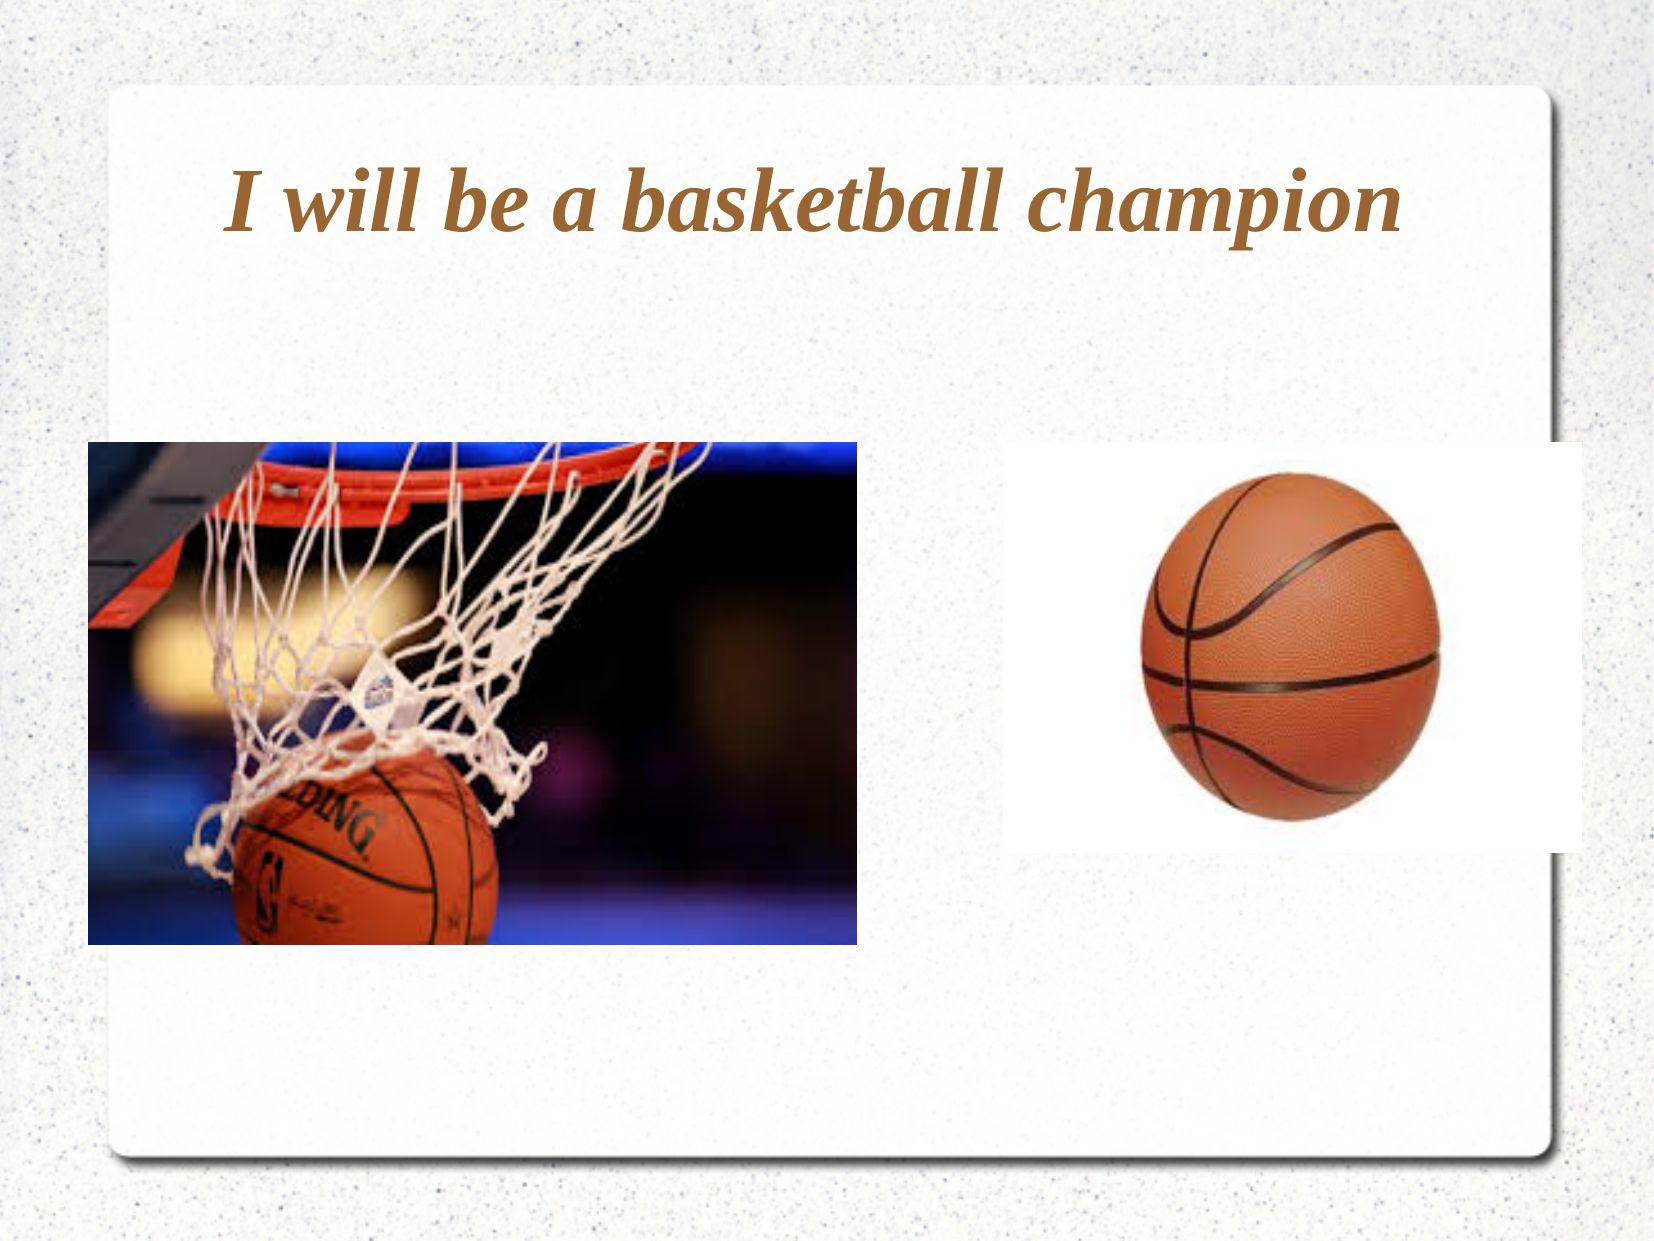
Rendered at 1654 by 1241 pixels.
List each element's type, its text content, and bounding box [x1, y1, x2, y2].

picture [0, 0, 1654, 1241]
title I will be a basketball champion [118, 96, 1536, 304]
